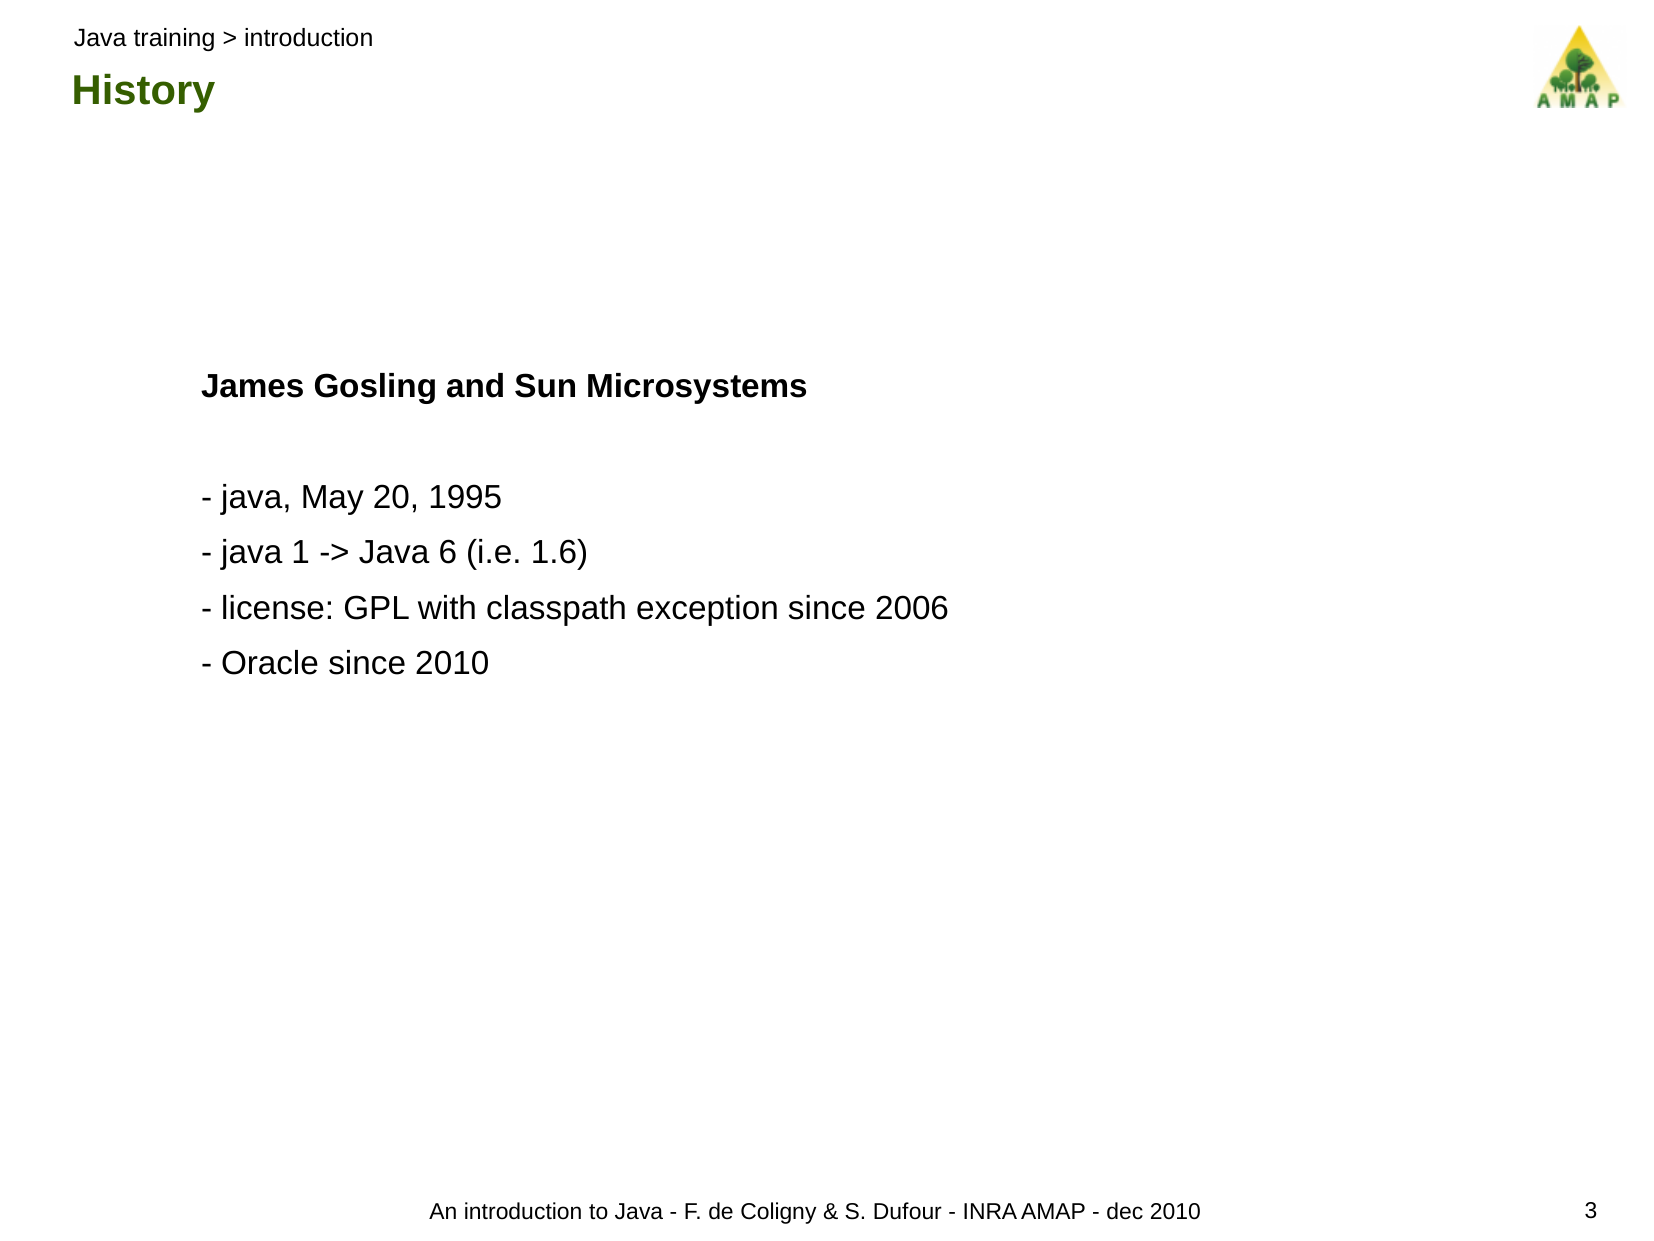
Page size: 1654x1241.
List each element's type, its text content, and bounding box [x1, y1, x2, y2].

text_box James Gosling and Sun Microsystems - java, May 20, 1995 - java 1 -> Java 6 (i.e. 1.6) - license: GPL with classpath exception since 2006 - Oracle since 2010 [186, 341, 1569, 727]
text_box History [56, 59, 1120, 121]
picture [1533, 25, 1627, 108]
text_box Java training > introduction [59, 16, 1004, 60]
